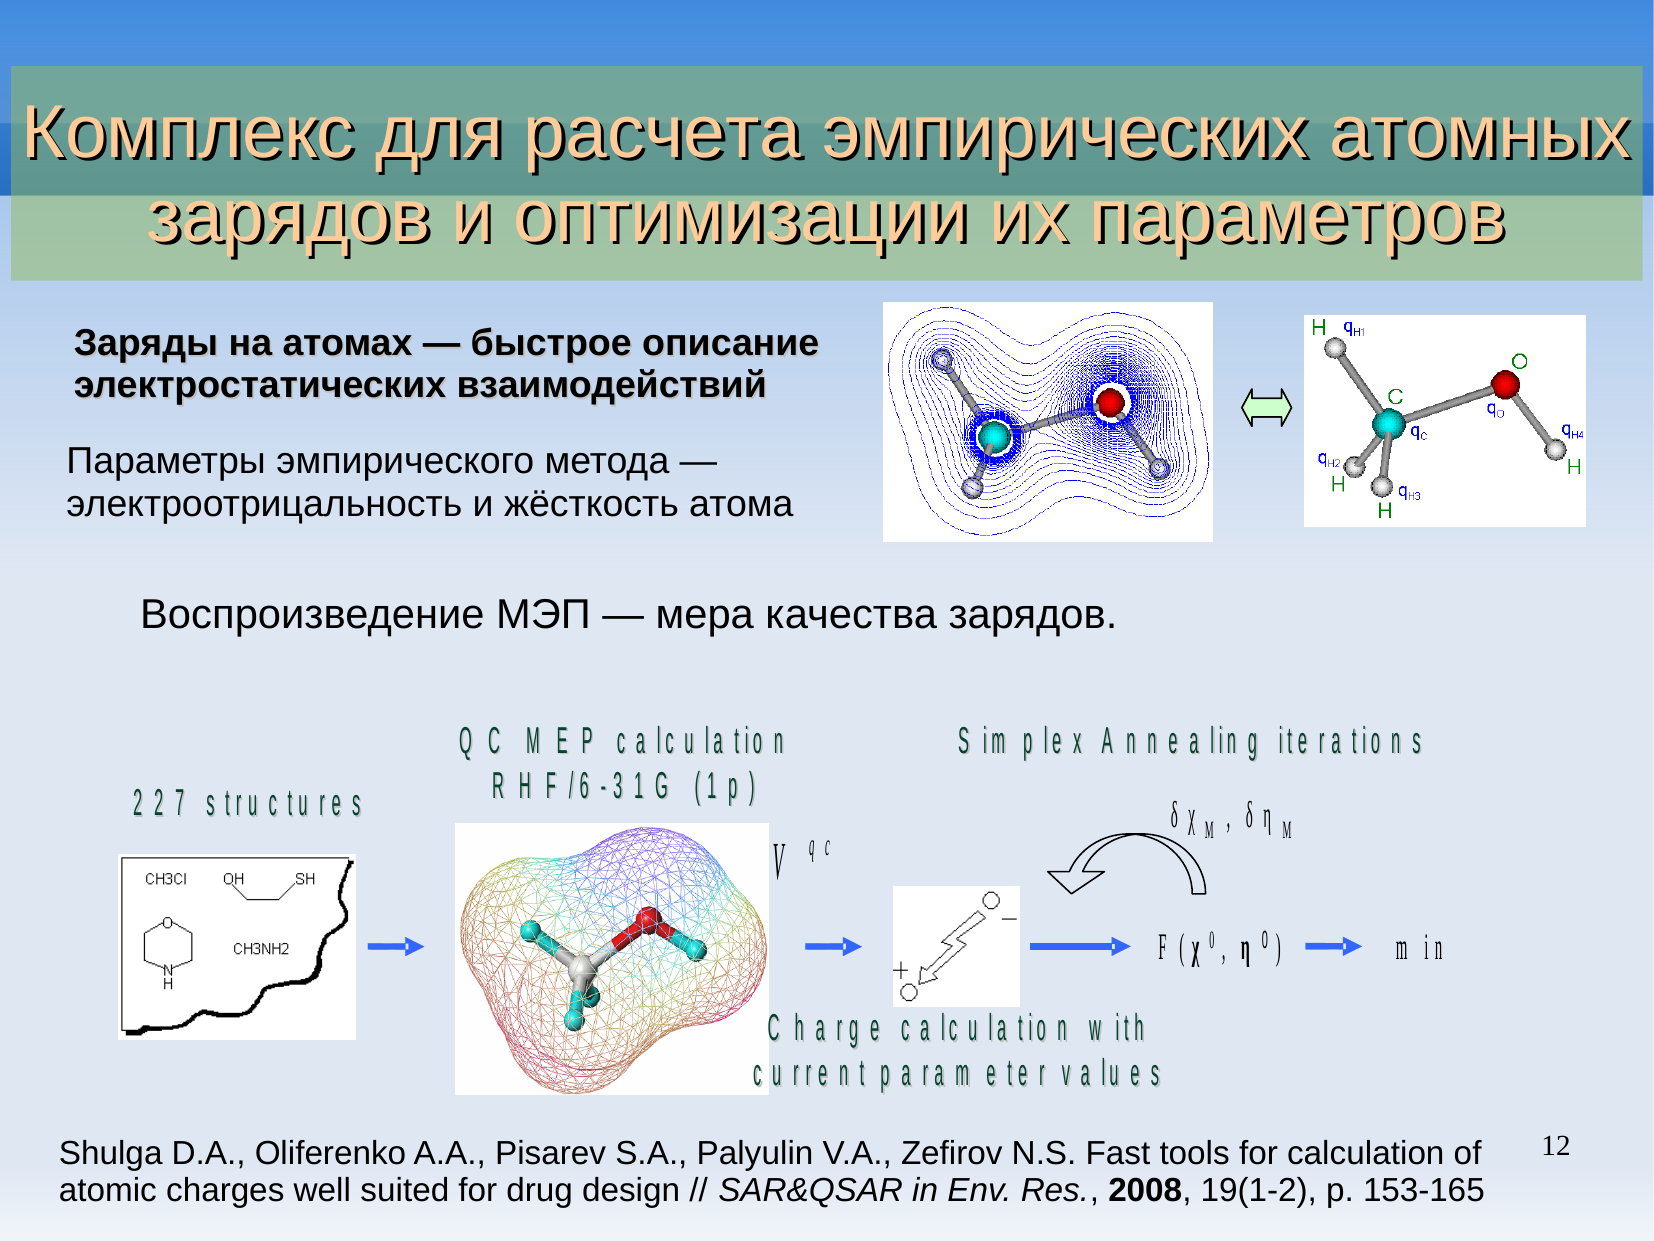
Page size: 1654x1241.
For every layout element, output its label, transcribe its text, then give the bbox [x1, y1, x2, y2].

text_box Параметры эмпирического метода — электроотрицальность и жёсткость атома [51, 432, 842, 532]
text_box Заряды на атомах — быстрое описание электростатических взаимодействий [59, 314, 849, 416]
text_box Shulga D.A., Oliferenko A.A., Pisarev S.A., Palyulin V.A., Zefirov N.S. Fast tools for calculation of atomic charges well suited for drug design // SAR&QSAR in Env. Res., 2008, 19(1-2), p. 153-165 [44, 1127, 1506, 1226]
text_box Воспроизведение МЭП — мера качества зарядов. [125, 583, 1152, 645]
title Комплекс для расчета эмпирических атомных зарядов и оптимизации их параметров [11, 66, 1643, 281]
picture [0, 0, 1654, 1241]
